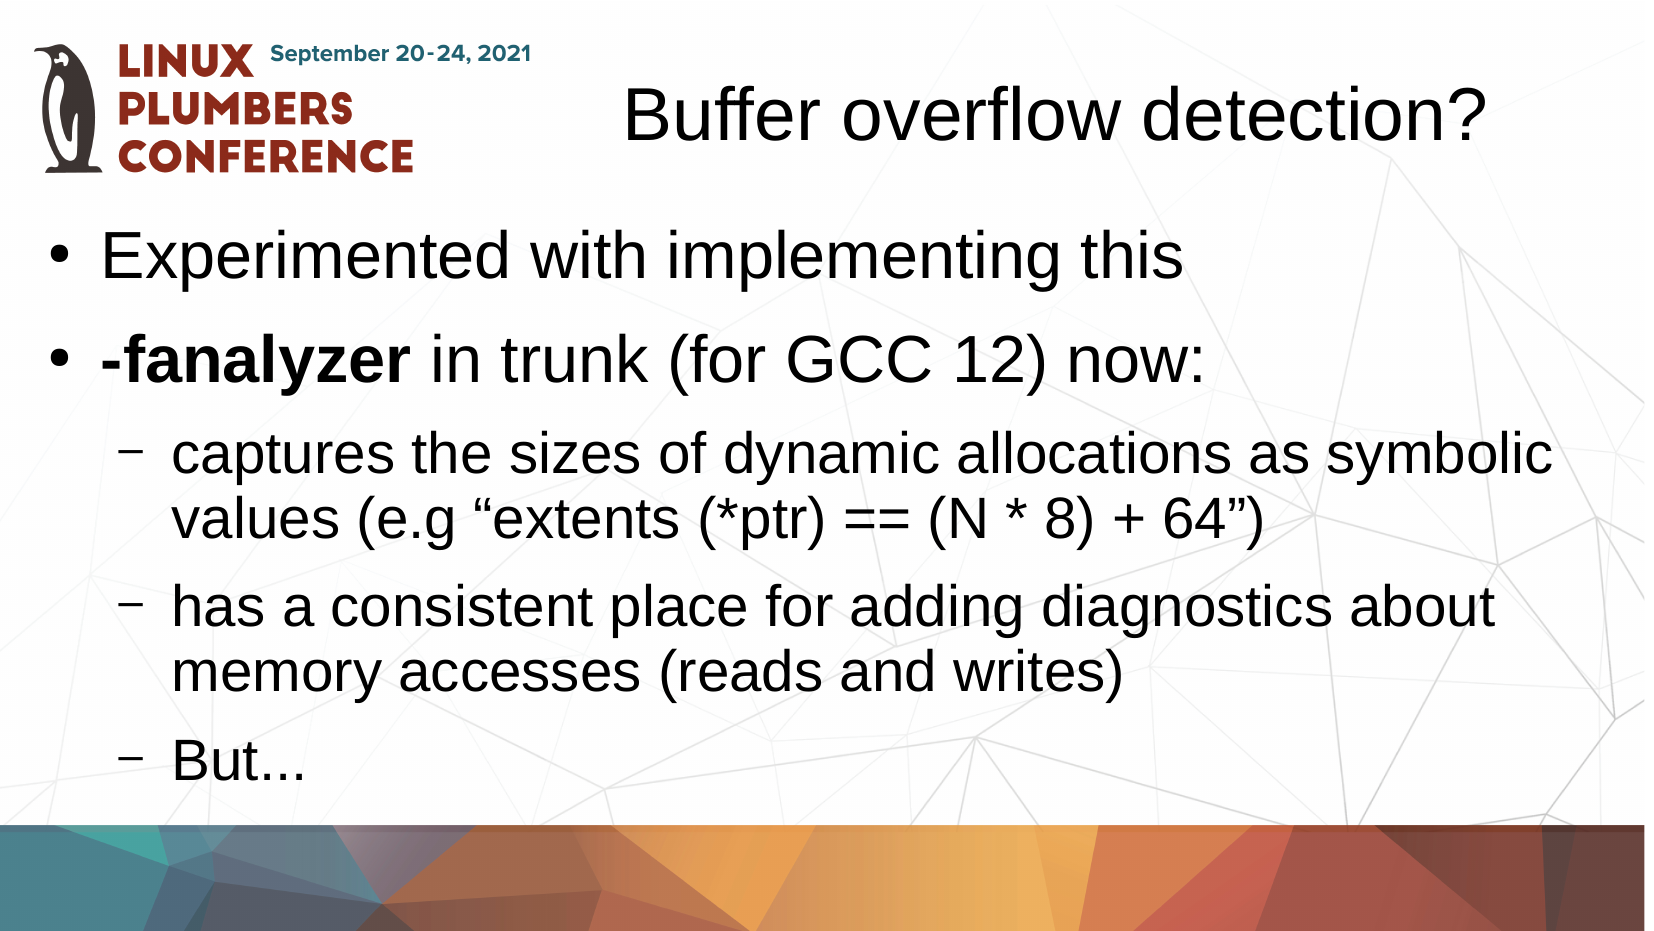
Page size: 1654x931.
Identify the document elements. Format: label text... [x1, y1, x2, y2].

picture [0, 1, 1645, 931]
title Buffer overflow detection? [540, 37, 1571, 193]
list Experimented with implementing this -fanalyzer in trunk (for GCC 12) now: captures the sizes of dynamic allocations as symbolic values (e.g “extents (*ptr) == (N * 8) + 64”) has a consistent place for adding diagnostics about memory accesses (reads and writes) But... [30, 217, 1645, 796]
